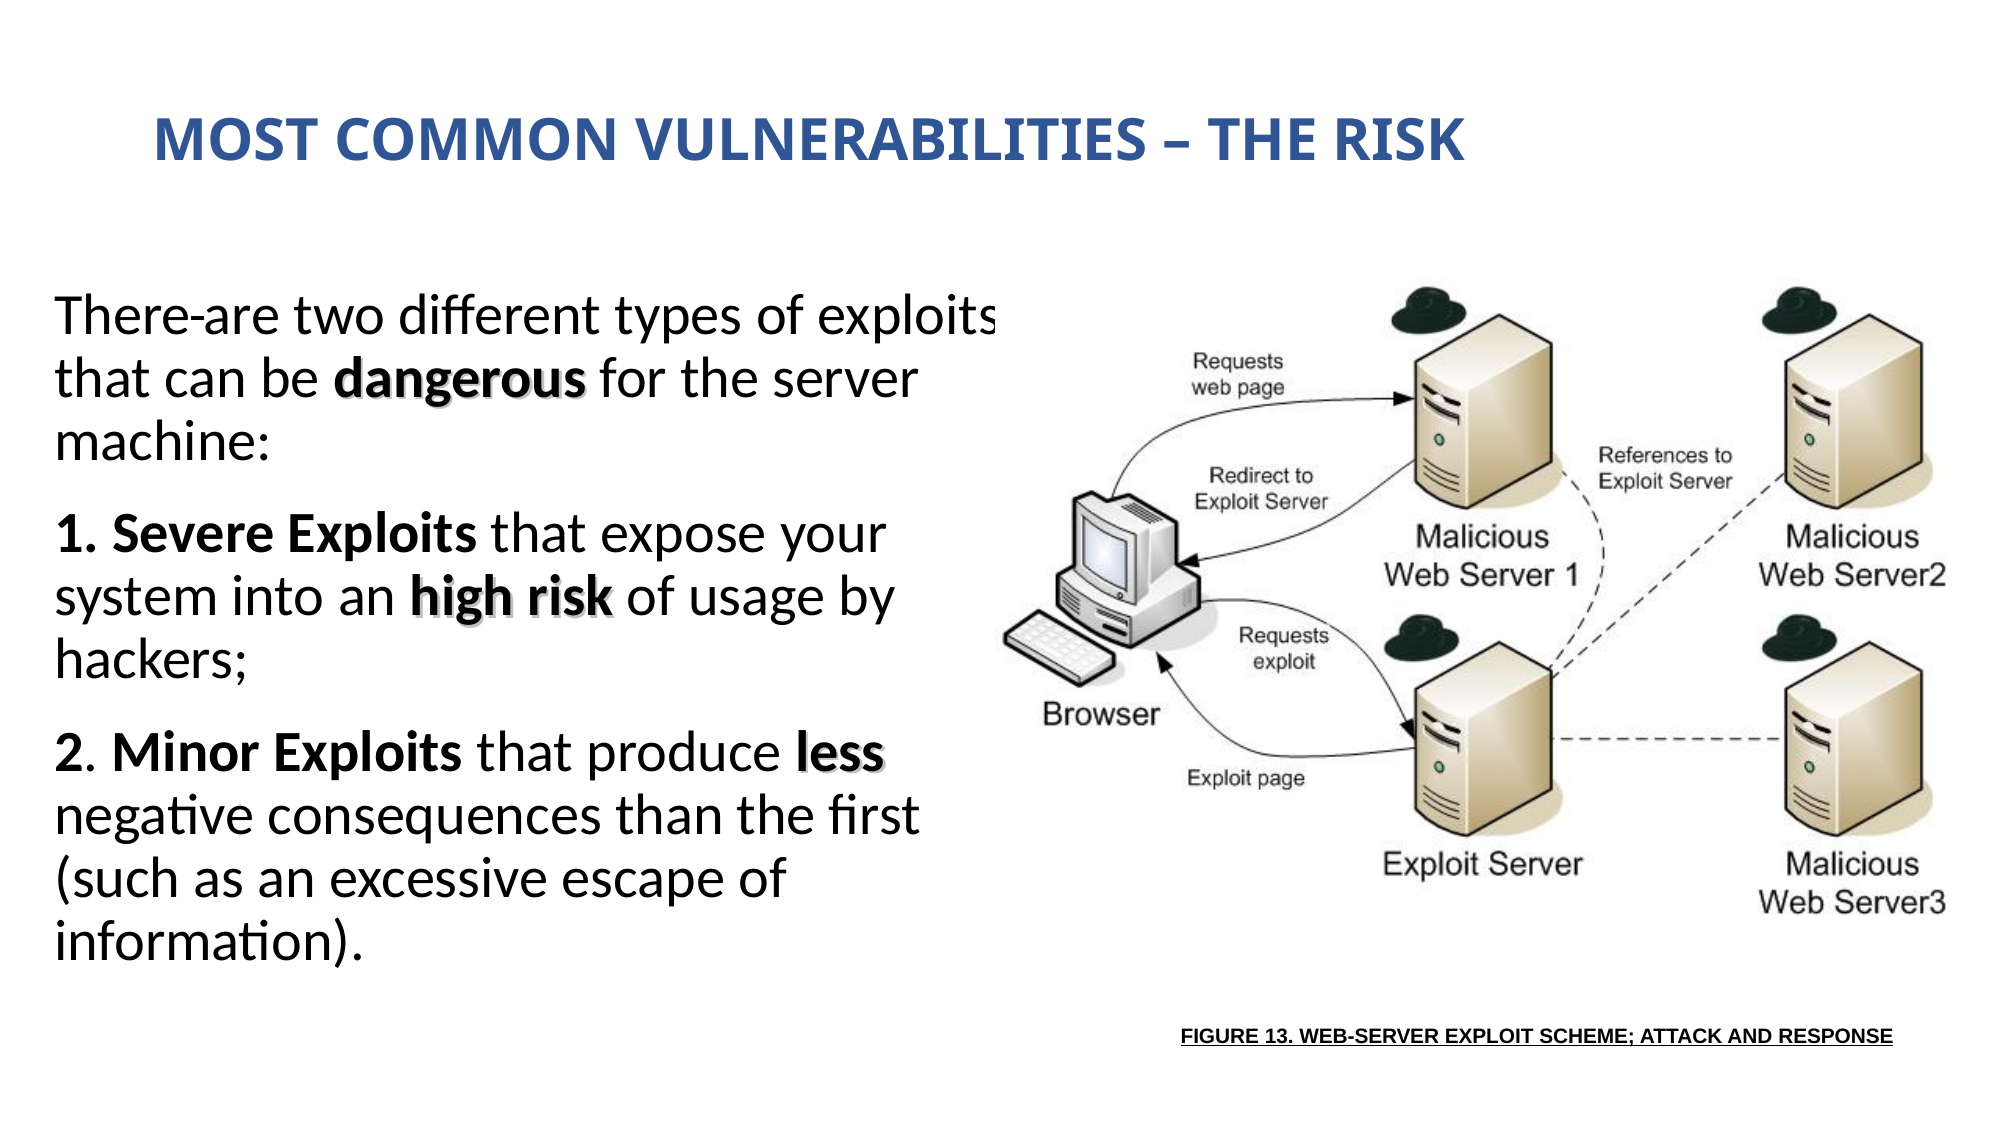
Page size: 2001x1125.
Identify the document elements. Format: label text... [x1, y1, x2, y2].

picture [995, 276, 1958, 934]
list There are two different types of exploits that can be dangerous for the server machine: 1. Severe Exploits that expose your system into an high risk of usage by hackers; 2. Minor Exploits that produce less negative consequences than the first (such as an excessive escape of information). [39, 276, 1032, 1015]
title MOST COMMON VULNERABILITIES – THE RISK [137, 94, 1796, 237]
text_box FIGURE 13. WEB-SERVER EXPLOIT SCHEME; ATTACK AND RESPONSE [1166, 1015, 1908, 1055]
